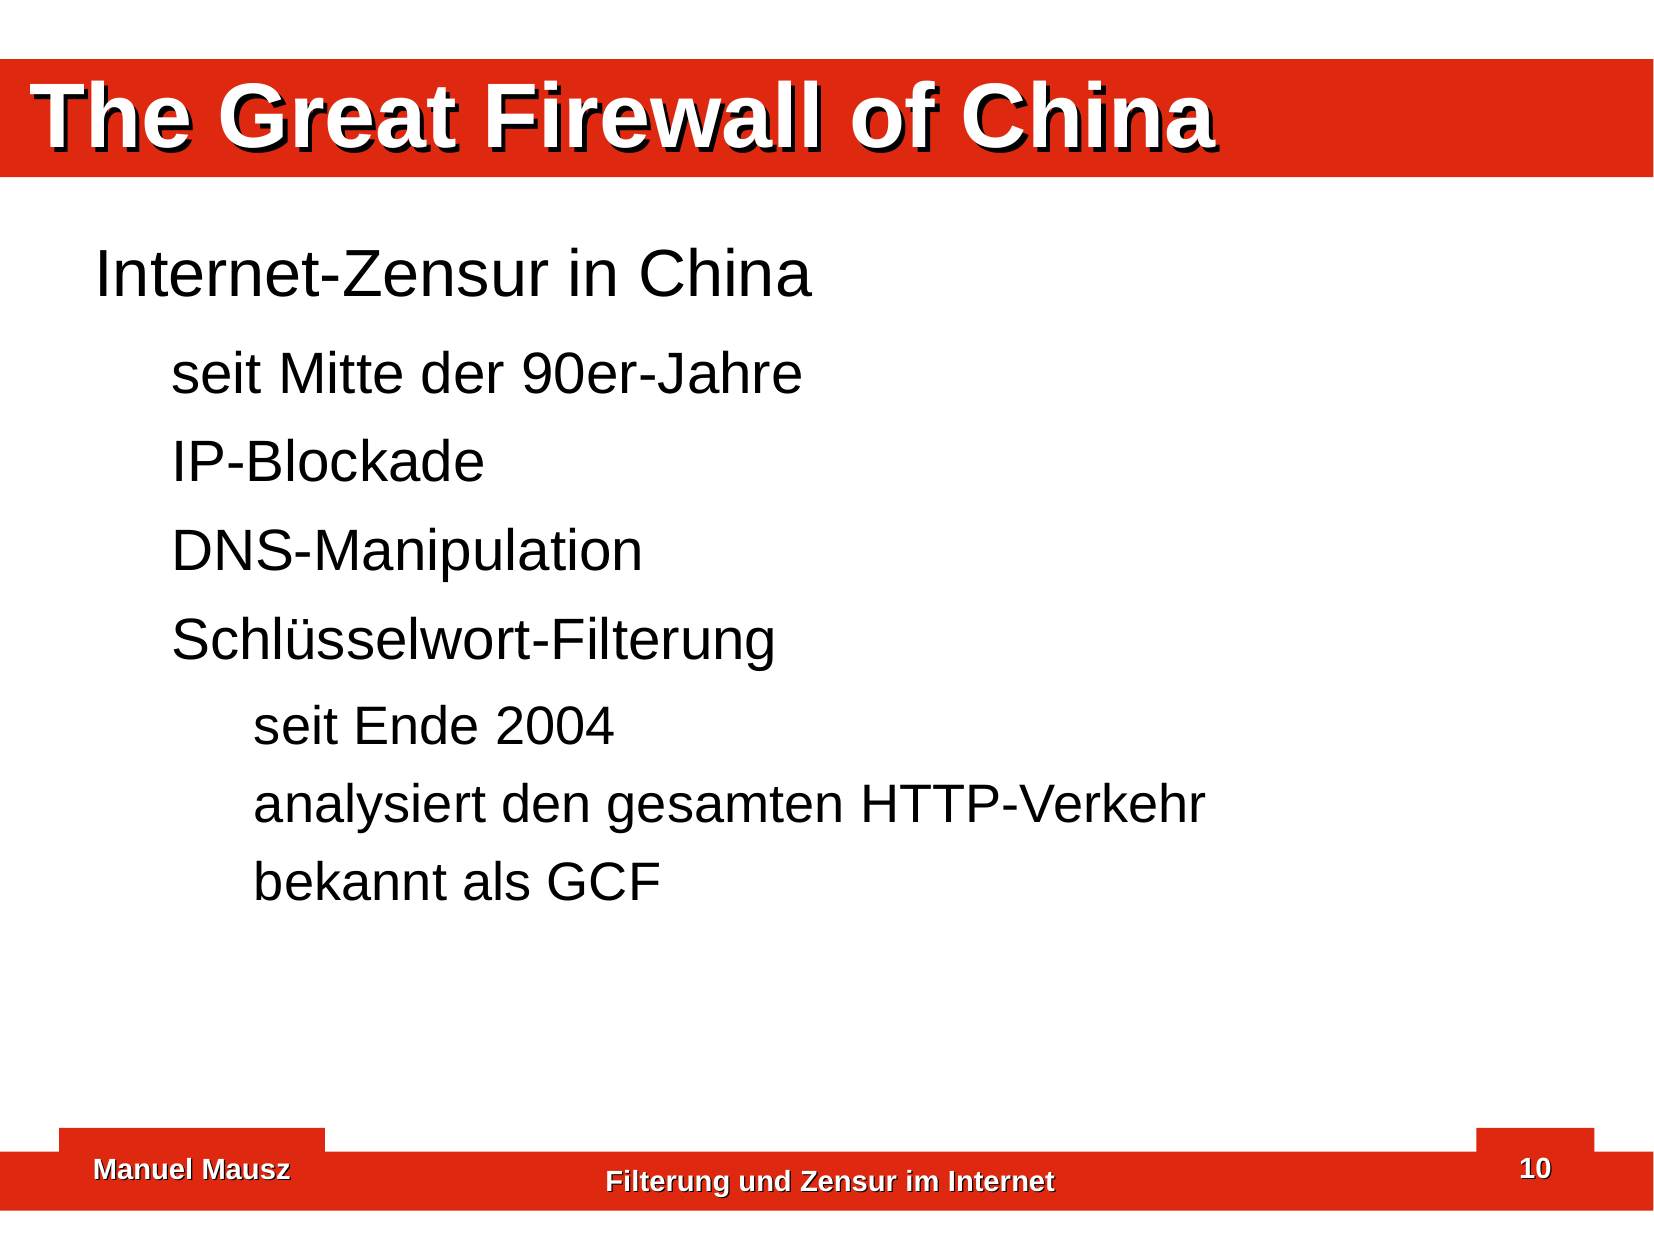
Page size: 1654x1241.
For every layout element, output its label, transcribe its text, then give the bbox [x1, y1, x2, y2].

list Internet-Zensur in China seit Mitte der 90er-Jahre IP-Blockade DNS-Manipulation Schlüsselwort-Filterung seit Ende 2004 analysiert den gesamten HTTP-Verkehr bekannt als GCF [76, 236, 1565, 1040]
title The Great Firewall of China [29, 64, 1625, 168]
